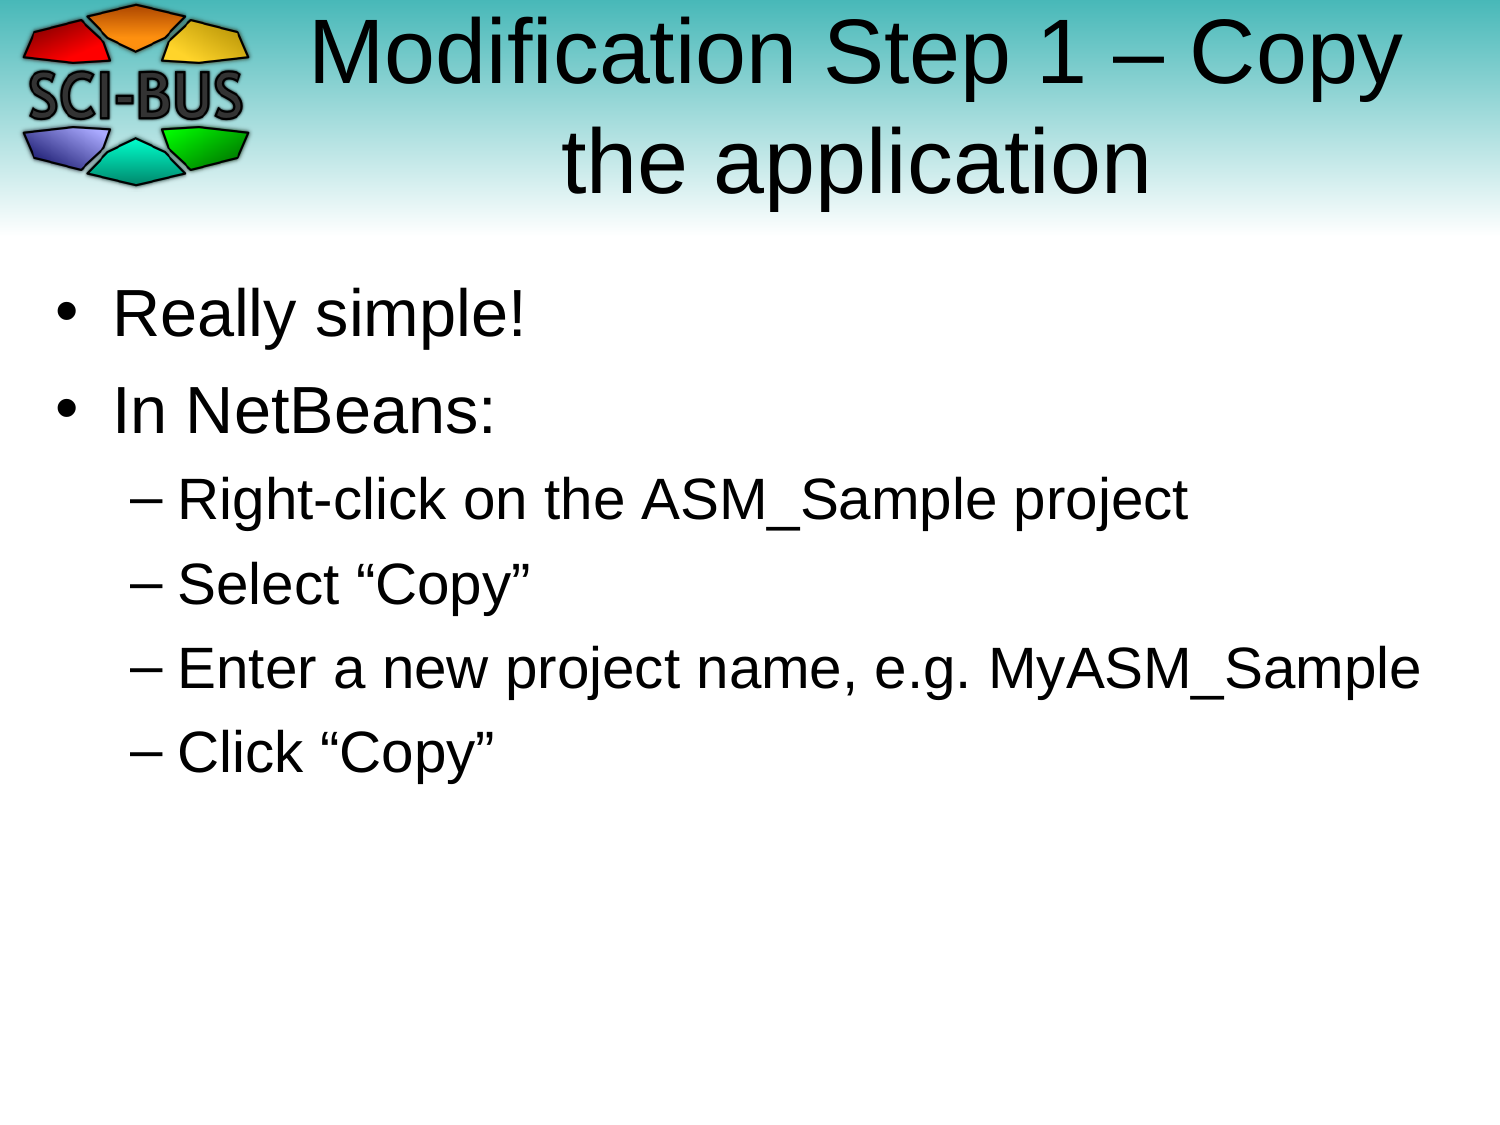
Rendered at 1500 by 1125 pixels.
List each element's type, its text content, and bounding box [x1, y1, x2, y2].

title Modification Step 1 – Copy the application [289, 0, 1425, 220]
picture [17, 0, 254, 192]
list Really simple! In NetBeans: Right-click on the ASM_Sample project Select “Copy” Enter a new project name, e.g. MyASM_Sample Click “Copy” [41, 262, 1459, 1006]
